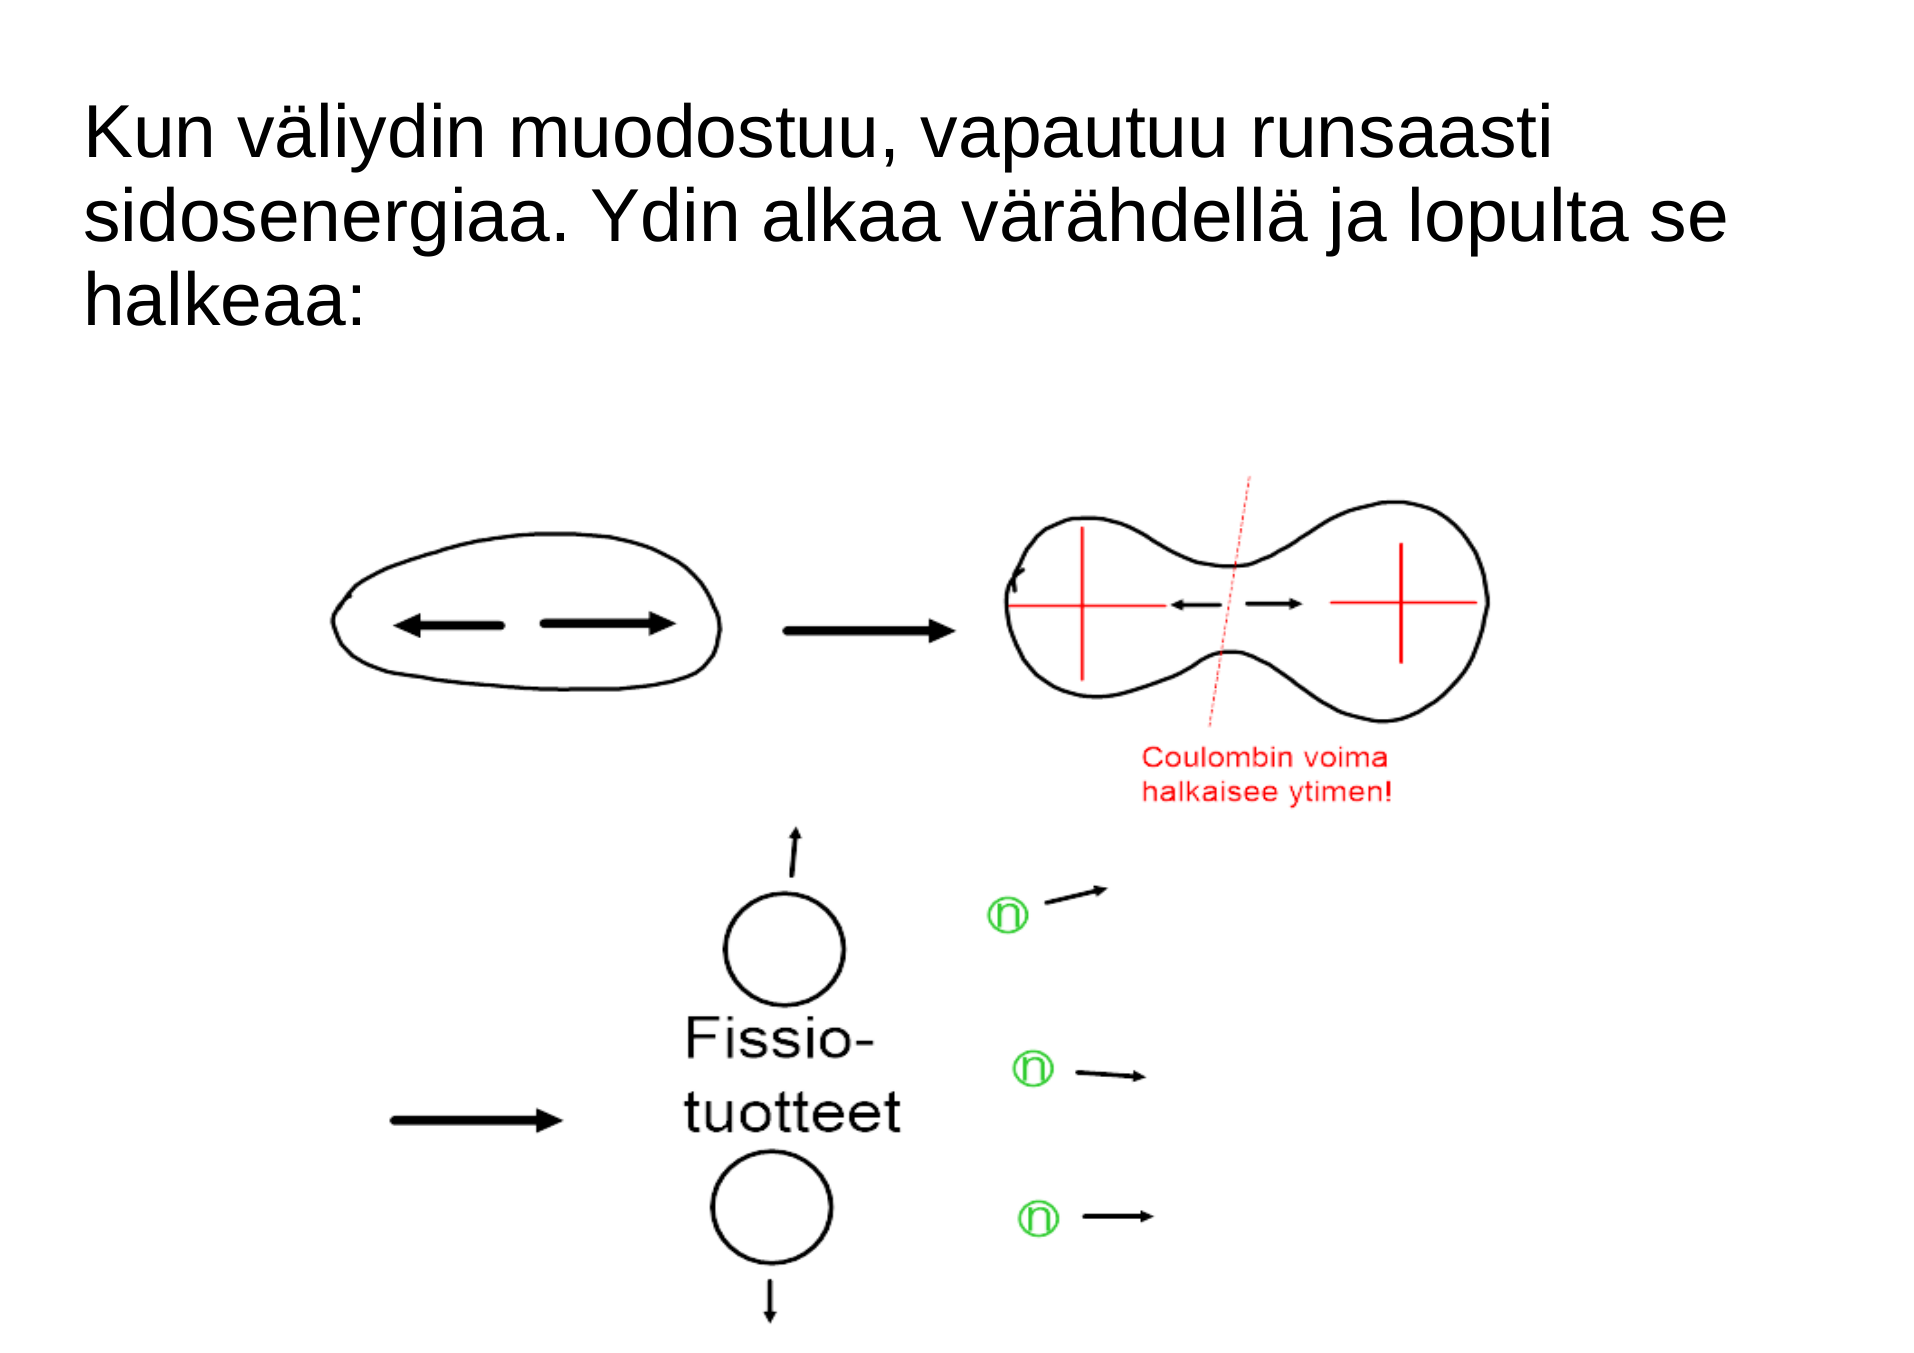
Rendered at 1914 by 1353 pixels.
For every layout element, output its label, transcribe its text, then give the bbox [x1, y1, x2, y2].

picture [296, 465, 1577, 1337]
text_box Kun väliydin muodostuu, vapautuu runsaasti sidosenergiaa. Ydin alkaa värähdellä ja lopulta se halkeaa: [68, 82, 1818, 374]
